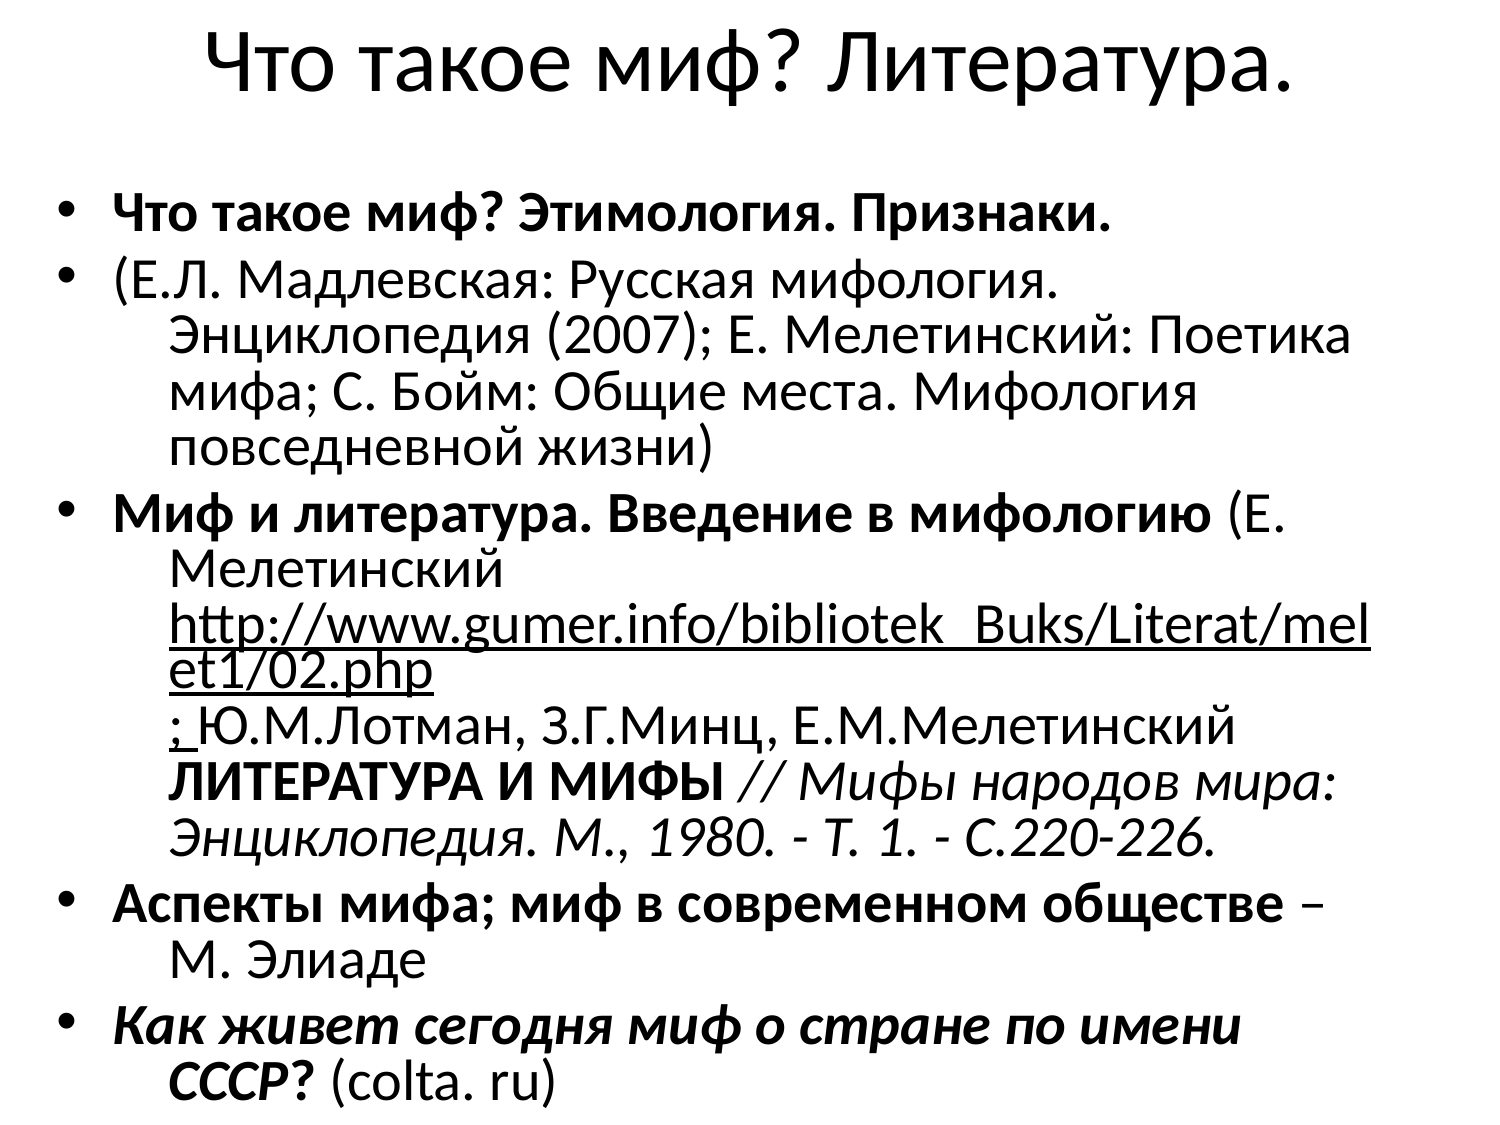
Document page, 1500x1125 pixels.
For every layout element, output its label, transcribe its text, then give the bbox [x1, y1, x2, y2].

title Что такое миф? Литература. [75, 0, 1426, 150]
list Что такое миф? Этимология. Признаки. (Е.Л. Мадлевская: Русская мифология. Энциклопедия (2007); Е. Мелетинский: Поетика мифа; С. Бойм: Общие места. Мифология повседневной жизни) Миф и литература. Введение в мифологию (E. Мелетинский http://www.gumer.info/bibliotek_Buks/Literat/melet1/02.php; Ю.М.Лотман, З.Г.Минц, Е.М.Мелетинский ЛИТЕРАТУРА И МИФЫ // Мифы народов мира: Энциклопедия. М., 1980. - Т. 1. - С.220-226. Аспекты мифа; миф в современном обществе – М. Элиаде Как живет сегодня миф о стране по имени СССР? (colta. ru) [41, 125, 1392, 1095]
